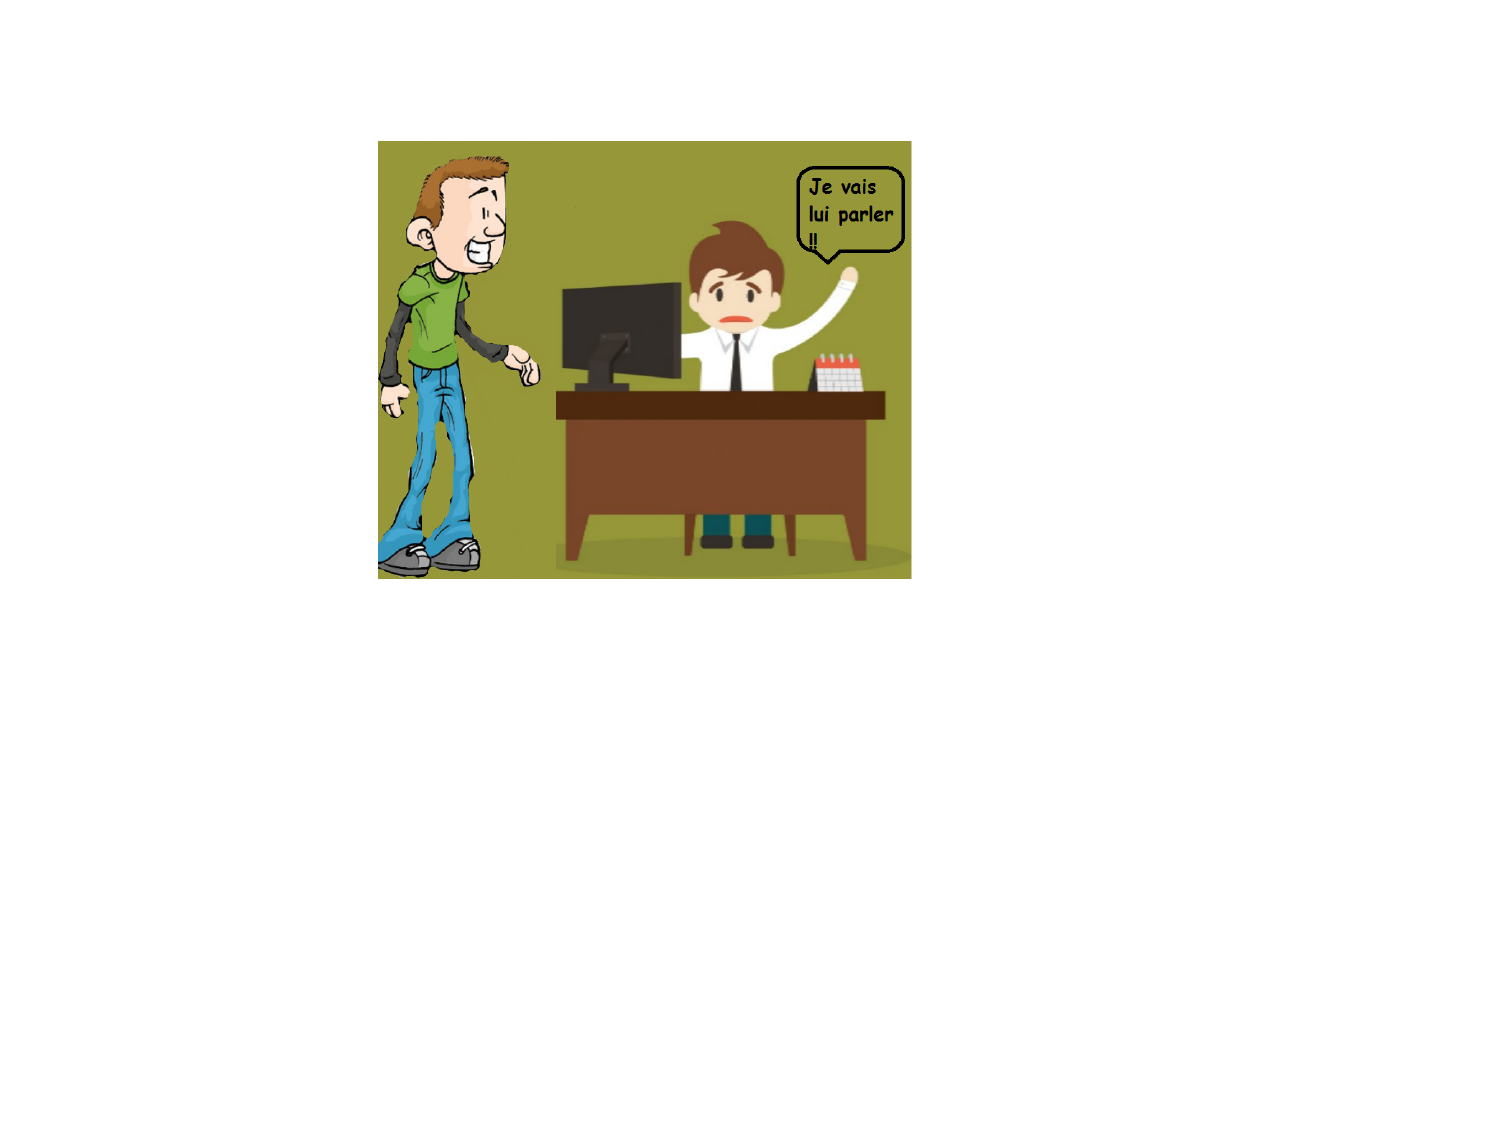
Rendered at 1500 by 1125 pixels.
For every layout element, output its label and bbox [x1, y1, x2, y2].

picture [378, 141, 1500, 1125]
